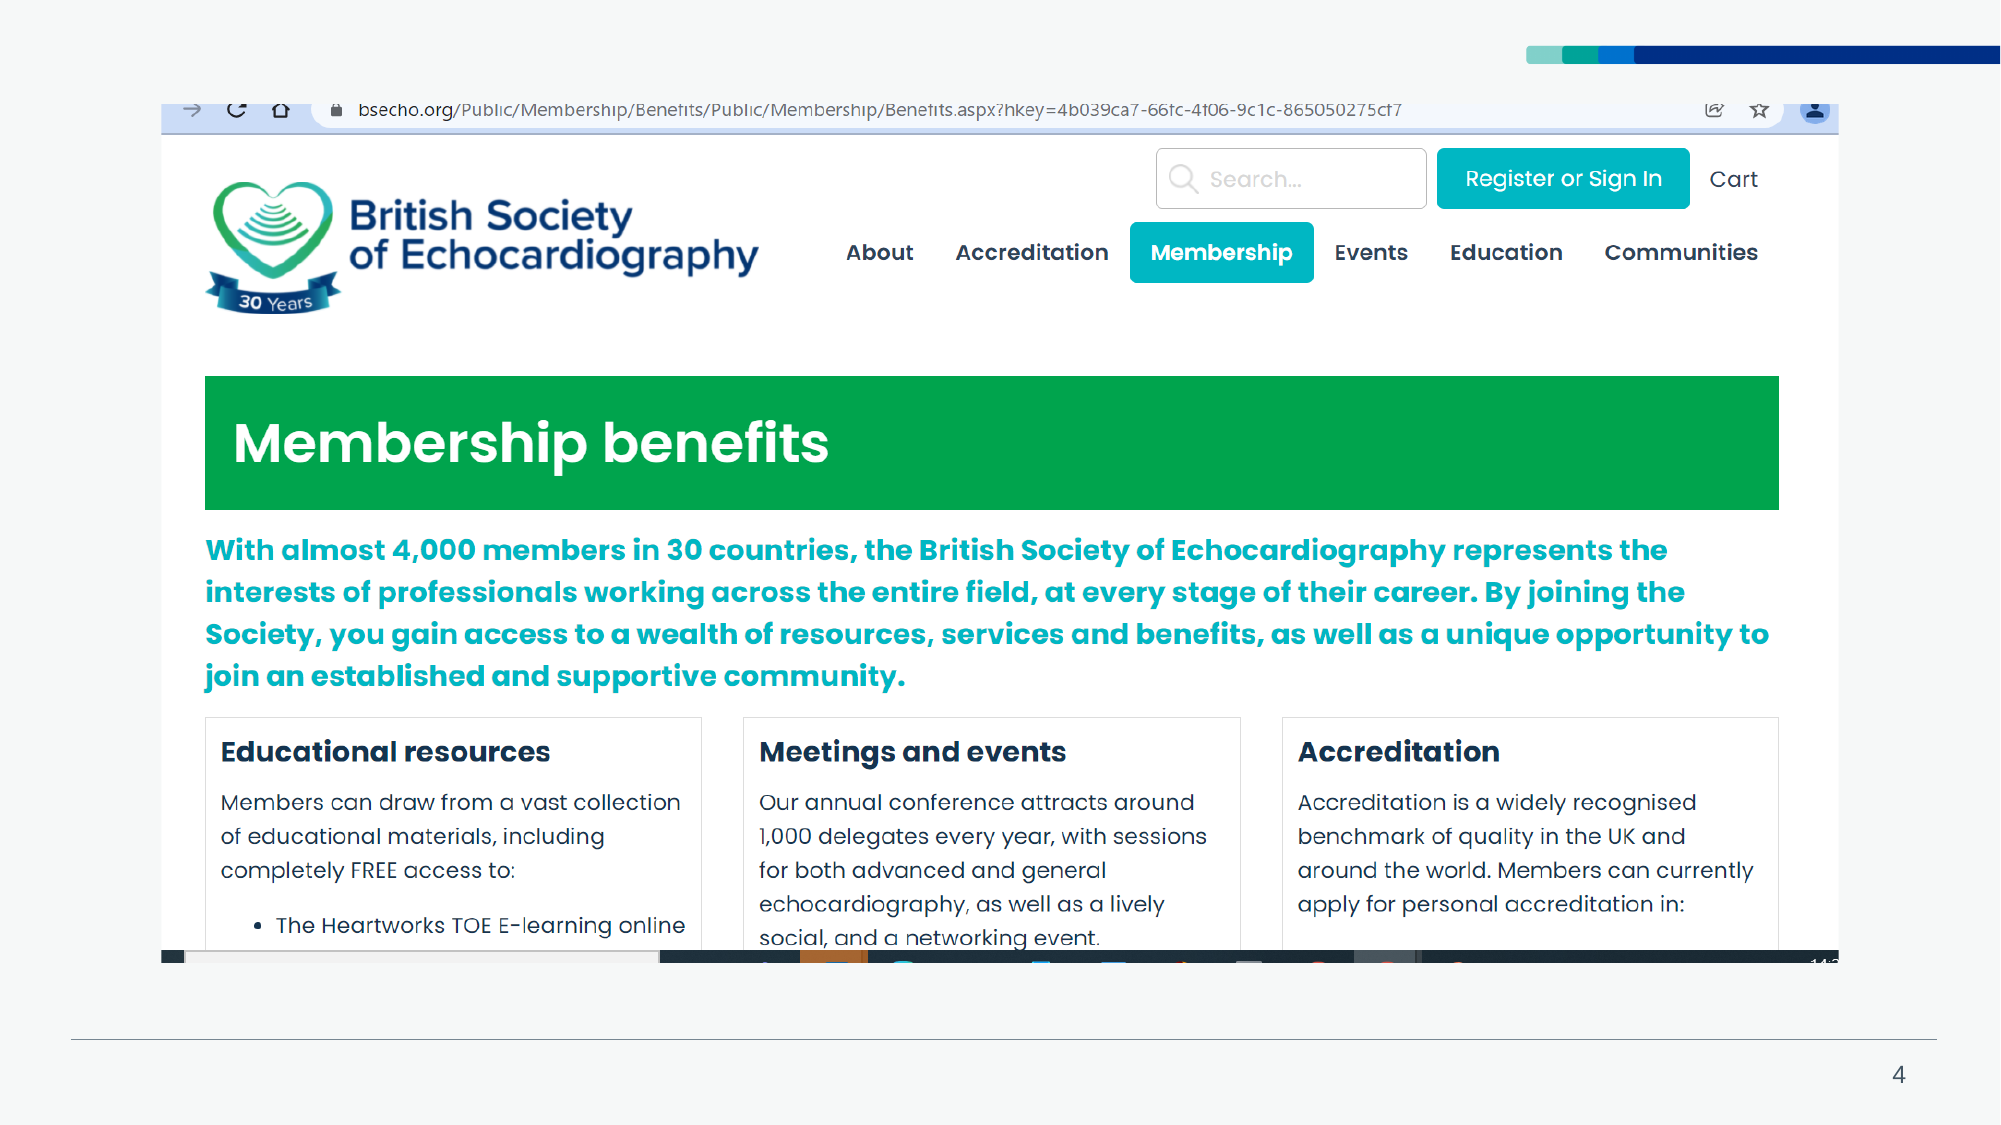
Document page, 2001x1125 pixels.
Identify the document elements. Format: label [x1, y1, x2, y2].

picture [161, 104, 1839, 963]
